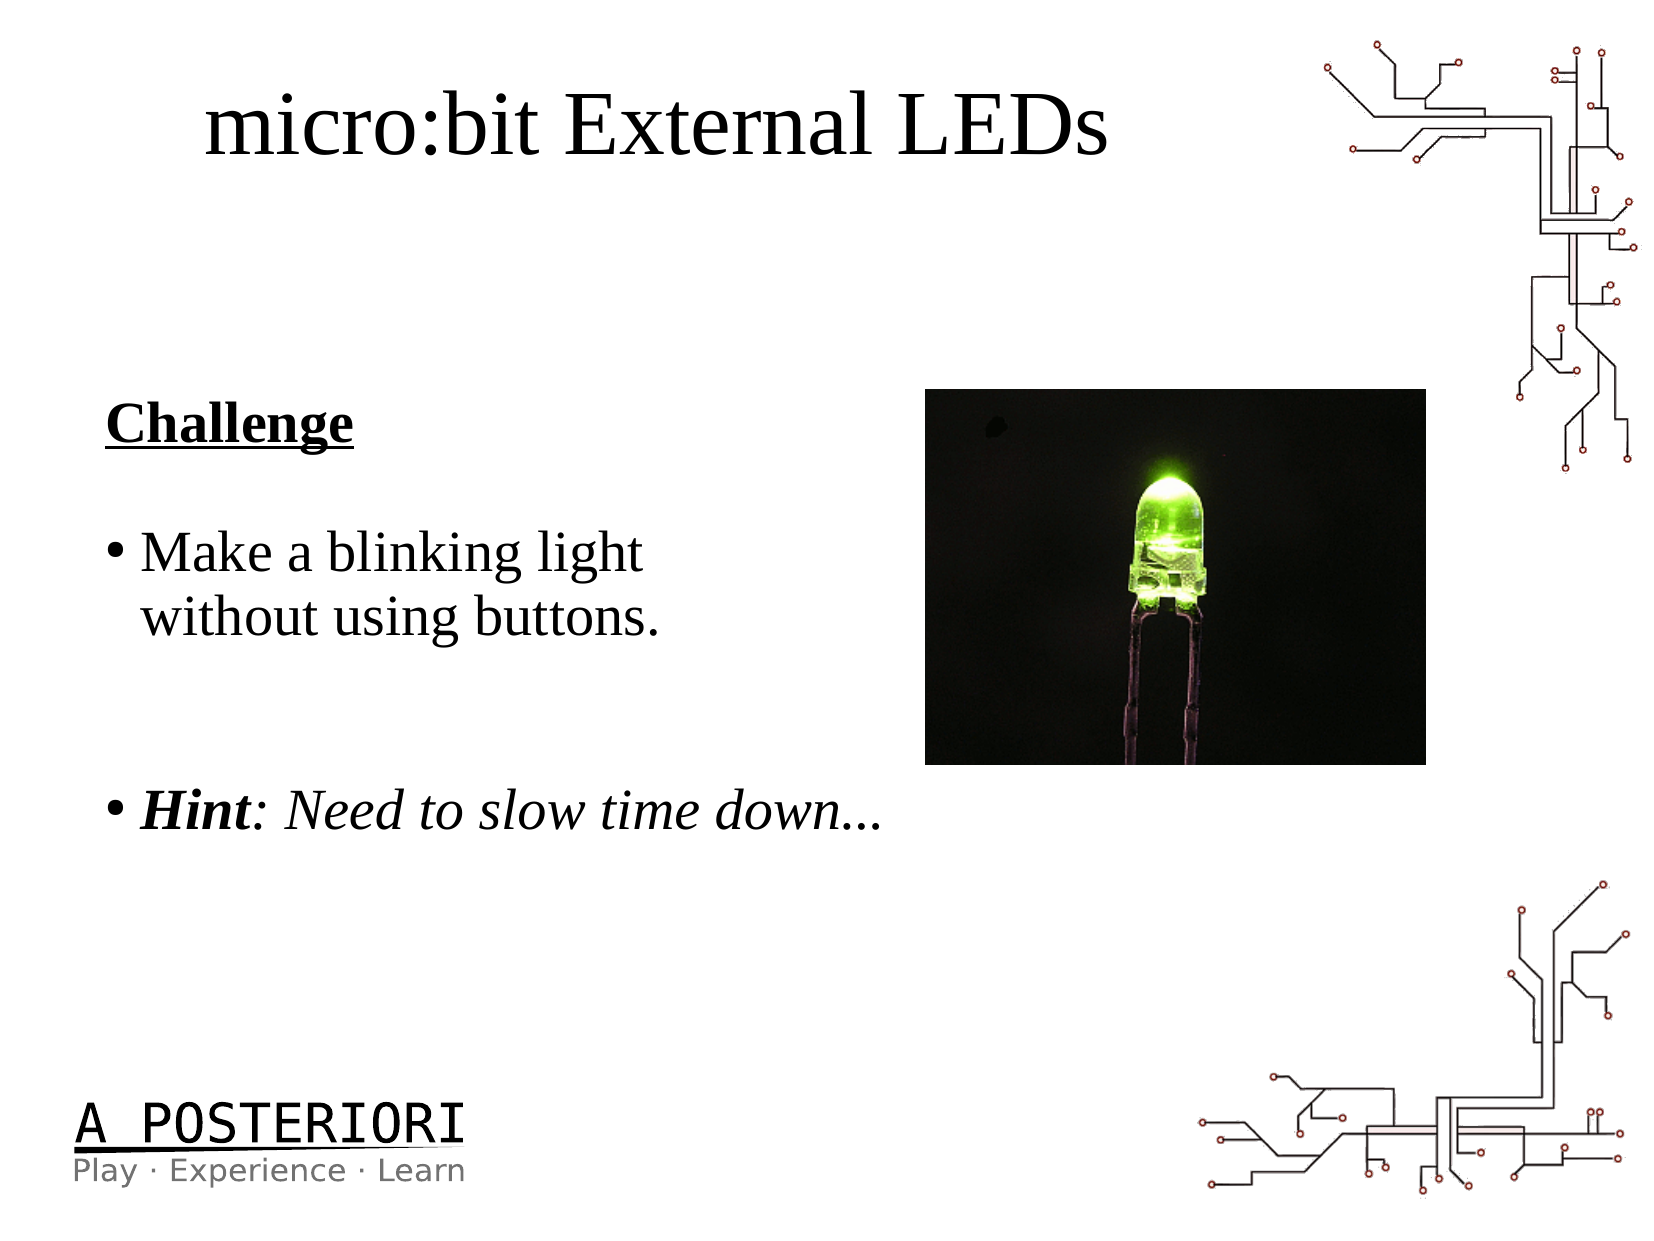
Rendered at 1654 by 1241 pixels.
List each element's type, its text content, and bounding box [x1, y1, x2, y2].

picture [73, 1101, 466, 1189]
subtitle Challenge Make a blinking light without using buttons. Hint: Need to slow time down... [105, 390, 1231, 901]
picture [1175, 862, 1636, 1201]
picture [925, 35, 1643, 765]
title micro:bit External LEDs [47, 19, 1270, 227]
